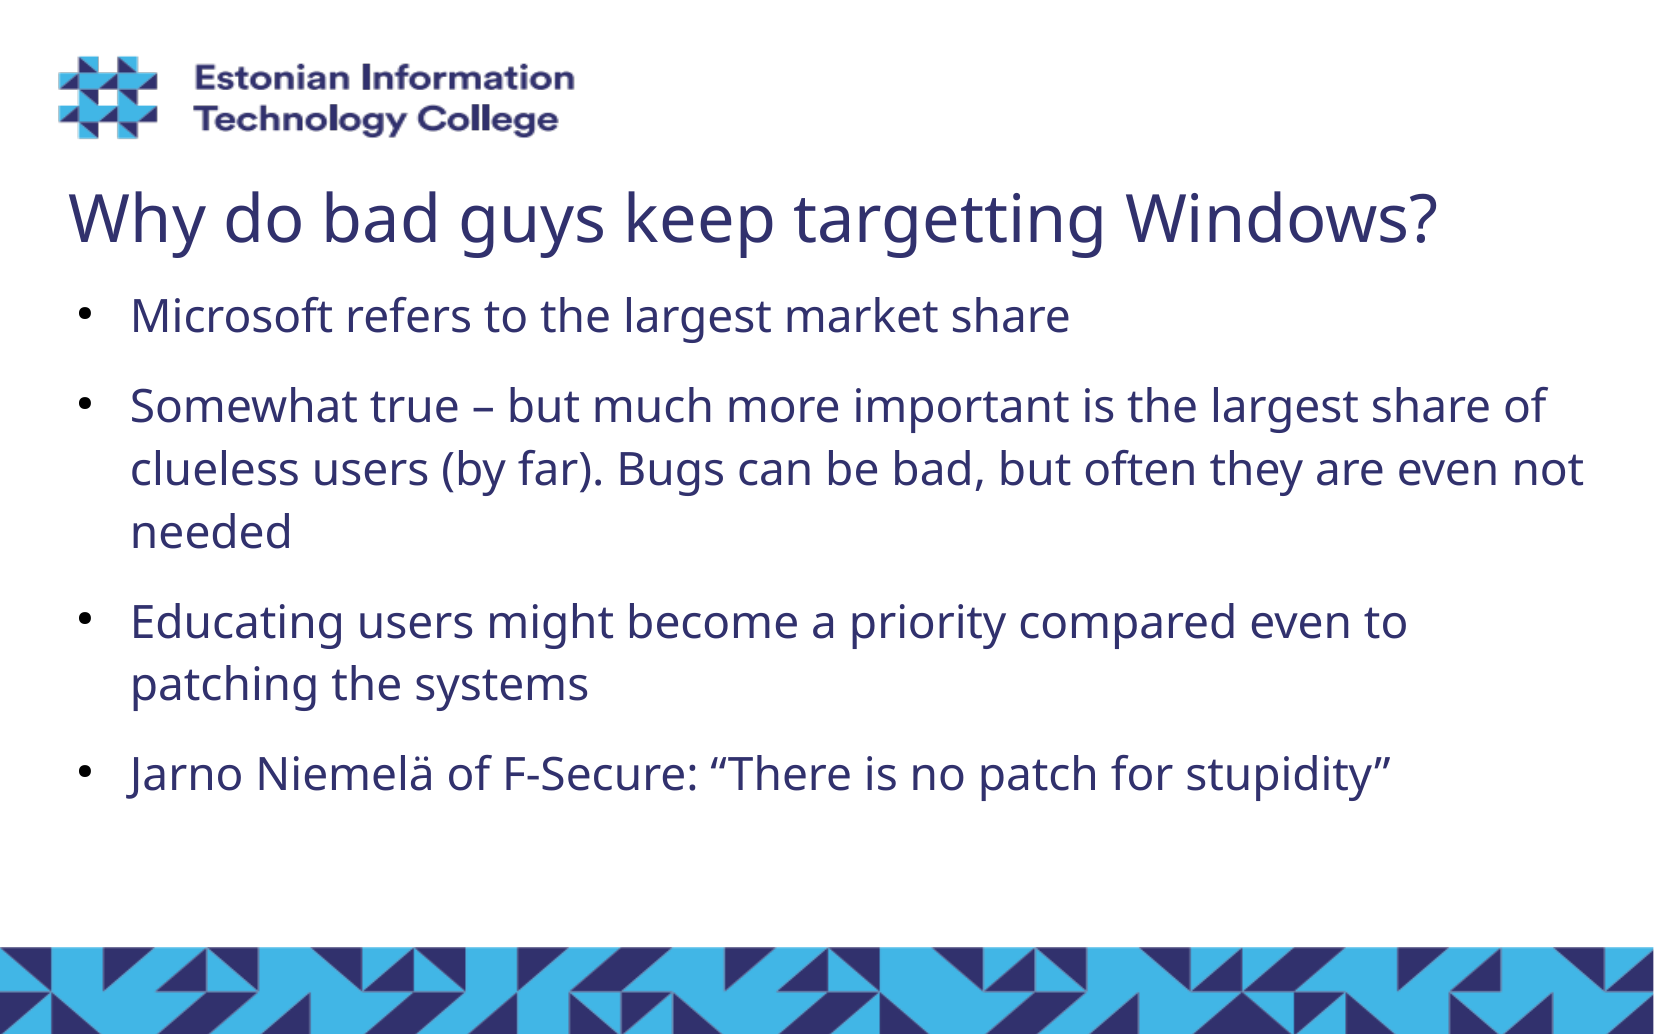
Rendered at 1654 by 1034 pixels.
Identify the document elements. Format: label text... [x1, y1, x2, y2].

list Microsoft refers to the largest market share Somewhat true – but much more important is the largest share of clueless users (by far). Bugs can be bad, but often they are even not needed Educating users might become a priority compared even to patching the systems Jarno Niemelä of F-Secure: “There is no patch for stupidity” [59, 283, 1595, 936]
title Why do bad guys keep targetting Windows? [68, 147, 1536, 283]
